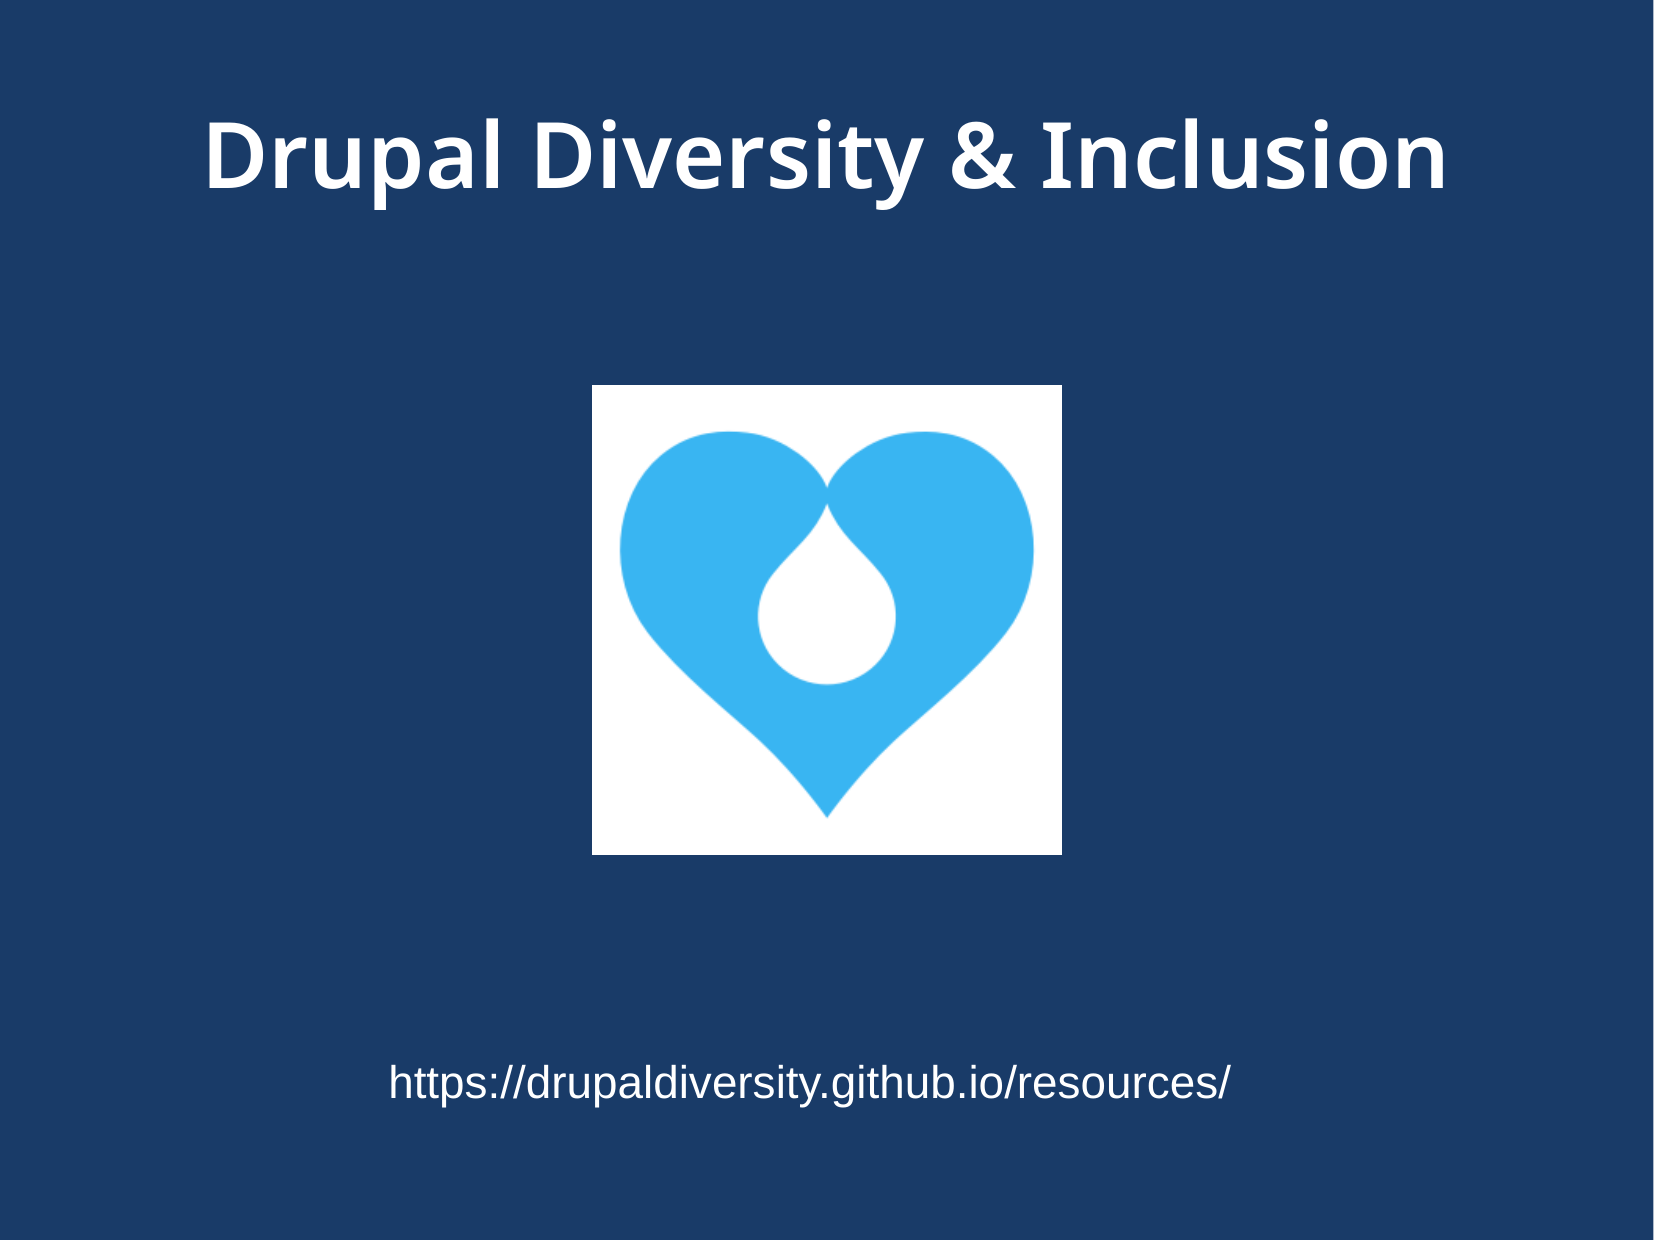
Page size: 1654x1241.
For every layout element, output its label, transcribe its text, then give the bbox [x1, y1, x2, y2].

picture [592, 385, 1062, 855]
title Drupal Diversity & Inclusion [82, 49, 1571, 257]
text_box https://drupaldiversity.github.io/resources/ [105, 1050, 1516, 1126]
